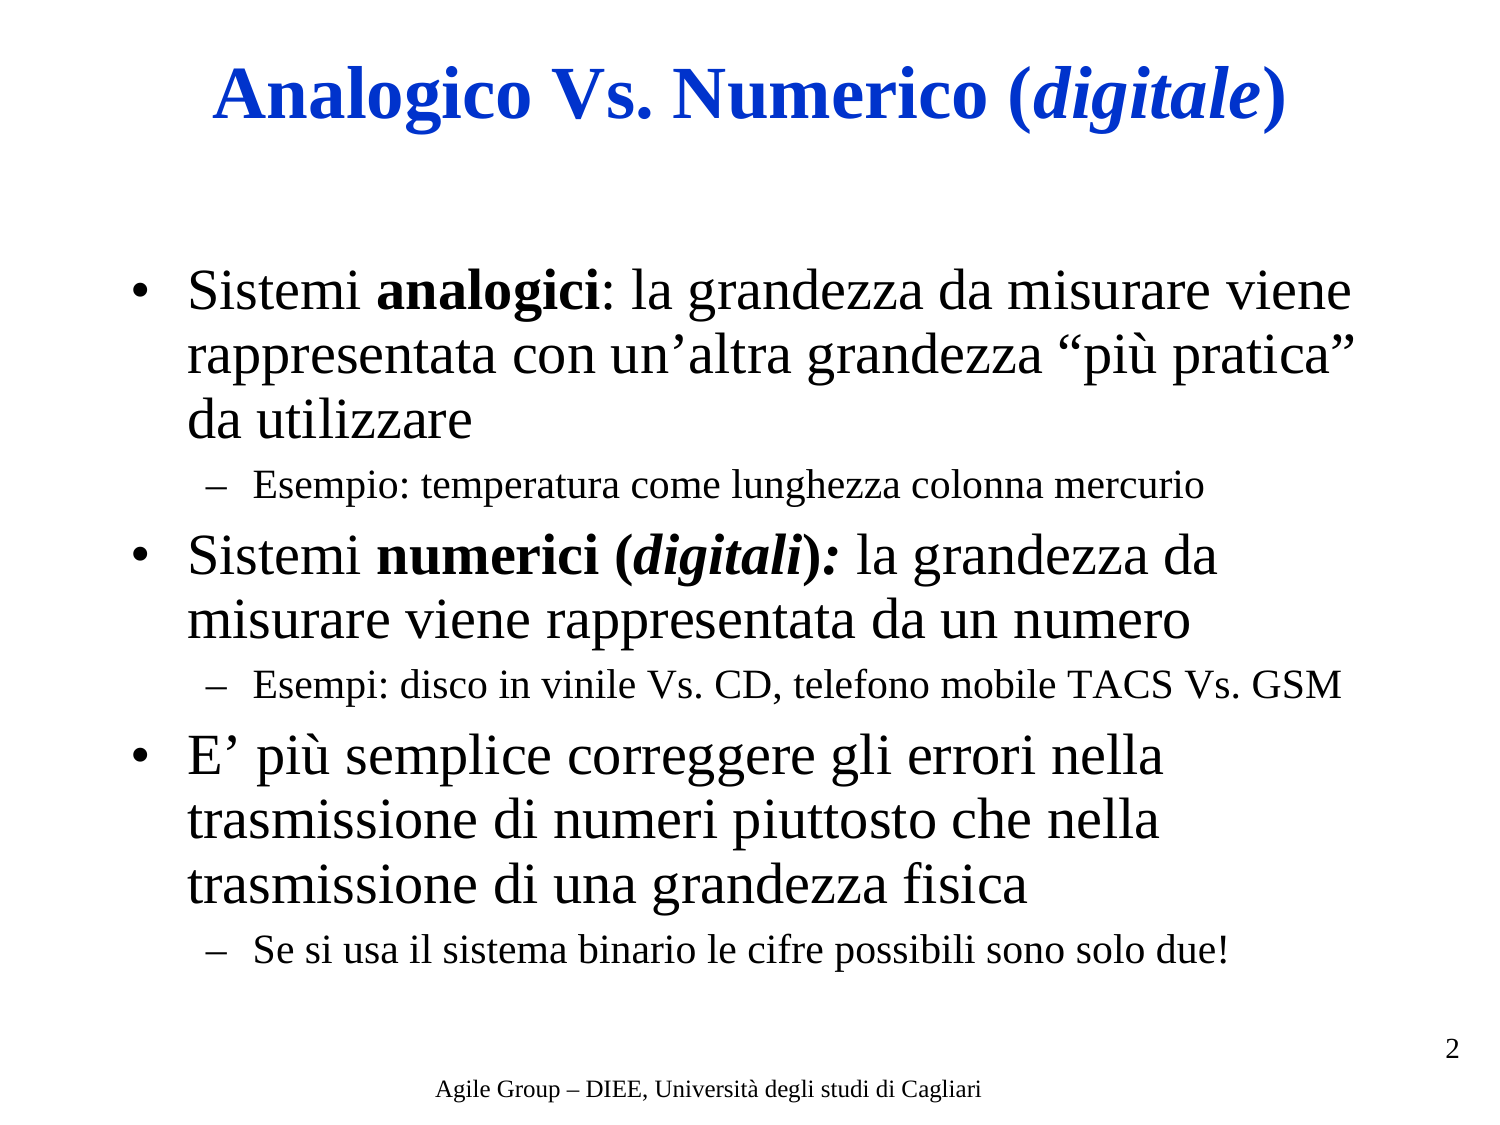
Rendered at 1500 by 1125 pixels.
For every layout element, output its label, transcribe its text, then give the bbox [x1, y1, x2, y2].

title Analogico Vs. Numerico (digitale) [112, 12, 1388, 175]
list Sistemi analogici: la grandezza da misurare viene rappresentata con un’altra grandezza “più pratica” da utilizzare Esempio: temperatura come lunghezza colonna mercurio Sistemi numerici (digitali): la grandezza da misurare viene rappresentata da un numero Esempi: disco in vinile Vs. CD, telefono mobile TACS Vs. GSM E’ più semplice correggere gli errori nella trasmissione di numeri piuttosto che nella trasmissione di una grandezza fisica Se si usa il sistema binario le cifre possibili sono solo due! [116, 249, 1392, 981]
